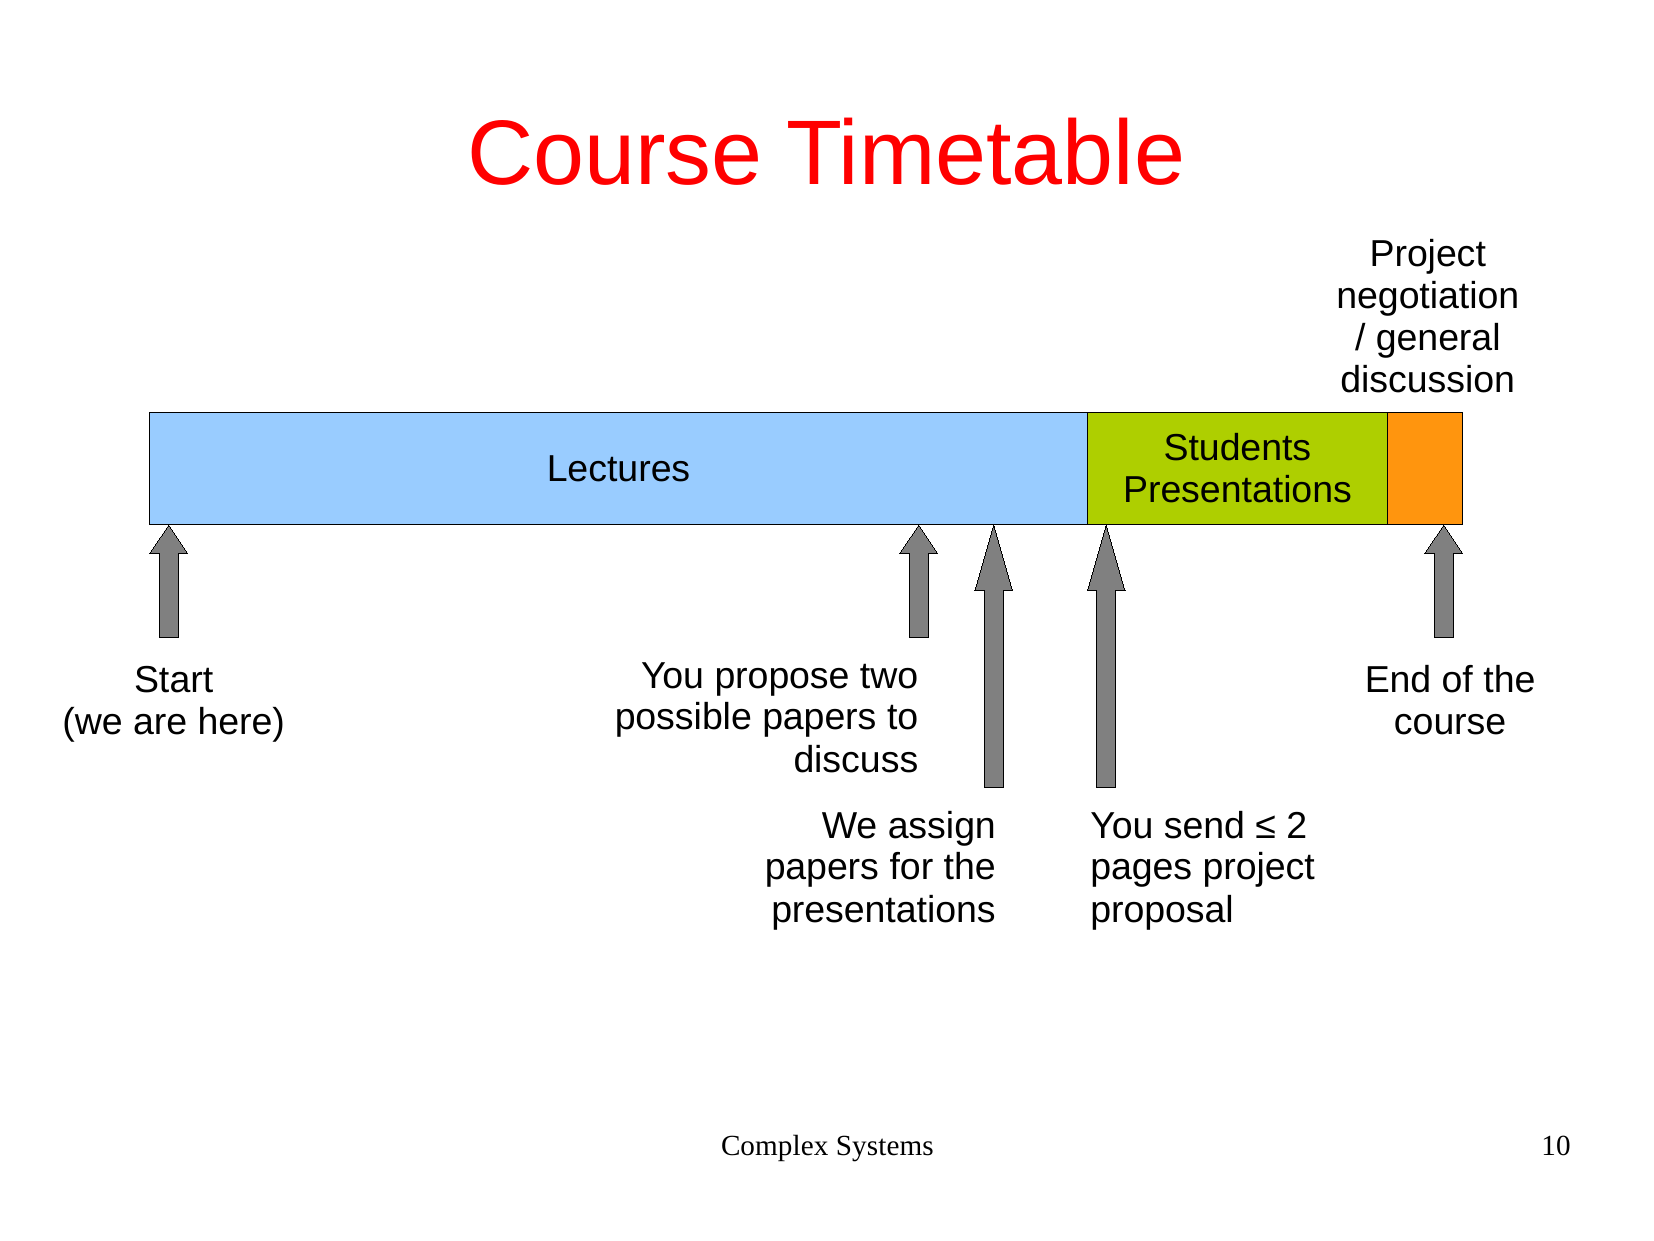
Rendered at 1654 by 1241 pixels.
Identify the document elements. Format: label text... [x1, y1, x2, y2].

text_box You propose two possible papers to discuss [600, 646, 938, 788]
text_box [149, 525, 188, 638]
text_box [1387, 412, 1463, 638]
title Course Timetable [82, 49, 1571, 257]
text_box We assign papers for the presentations [750, 796, 1013, 938]
text_box [899, 524, 938, 638]
text_box You send ≤ 2 pages project proposal [1075, 796, 1339, 938]
text_box [974, 524, 1013, 788]
text_box Project negotiation / general discussion [1321, 225, 1538, 408]
text_box Start (we are here) [47, 651, 301, 751]
text_box End of the course [1350, 651, 1576, 751]
text_box [1087, 524, 1126, 788]
text_box Students Presentations [1087, 412, 1387, 525]
text_box Lectures [149, 412, 1087, 525]
